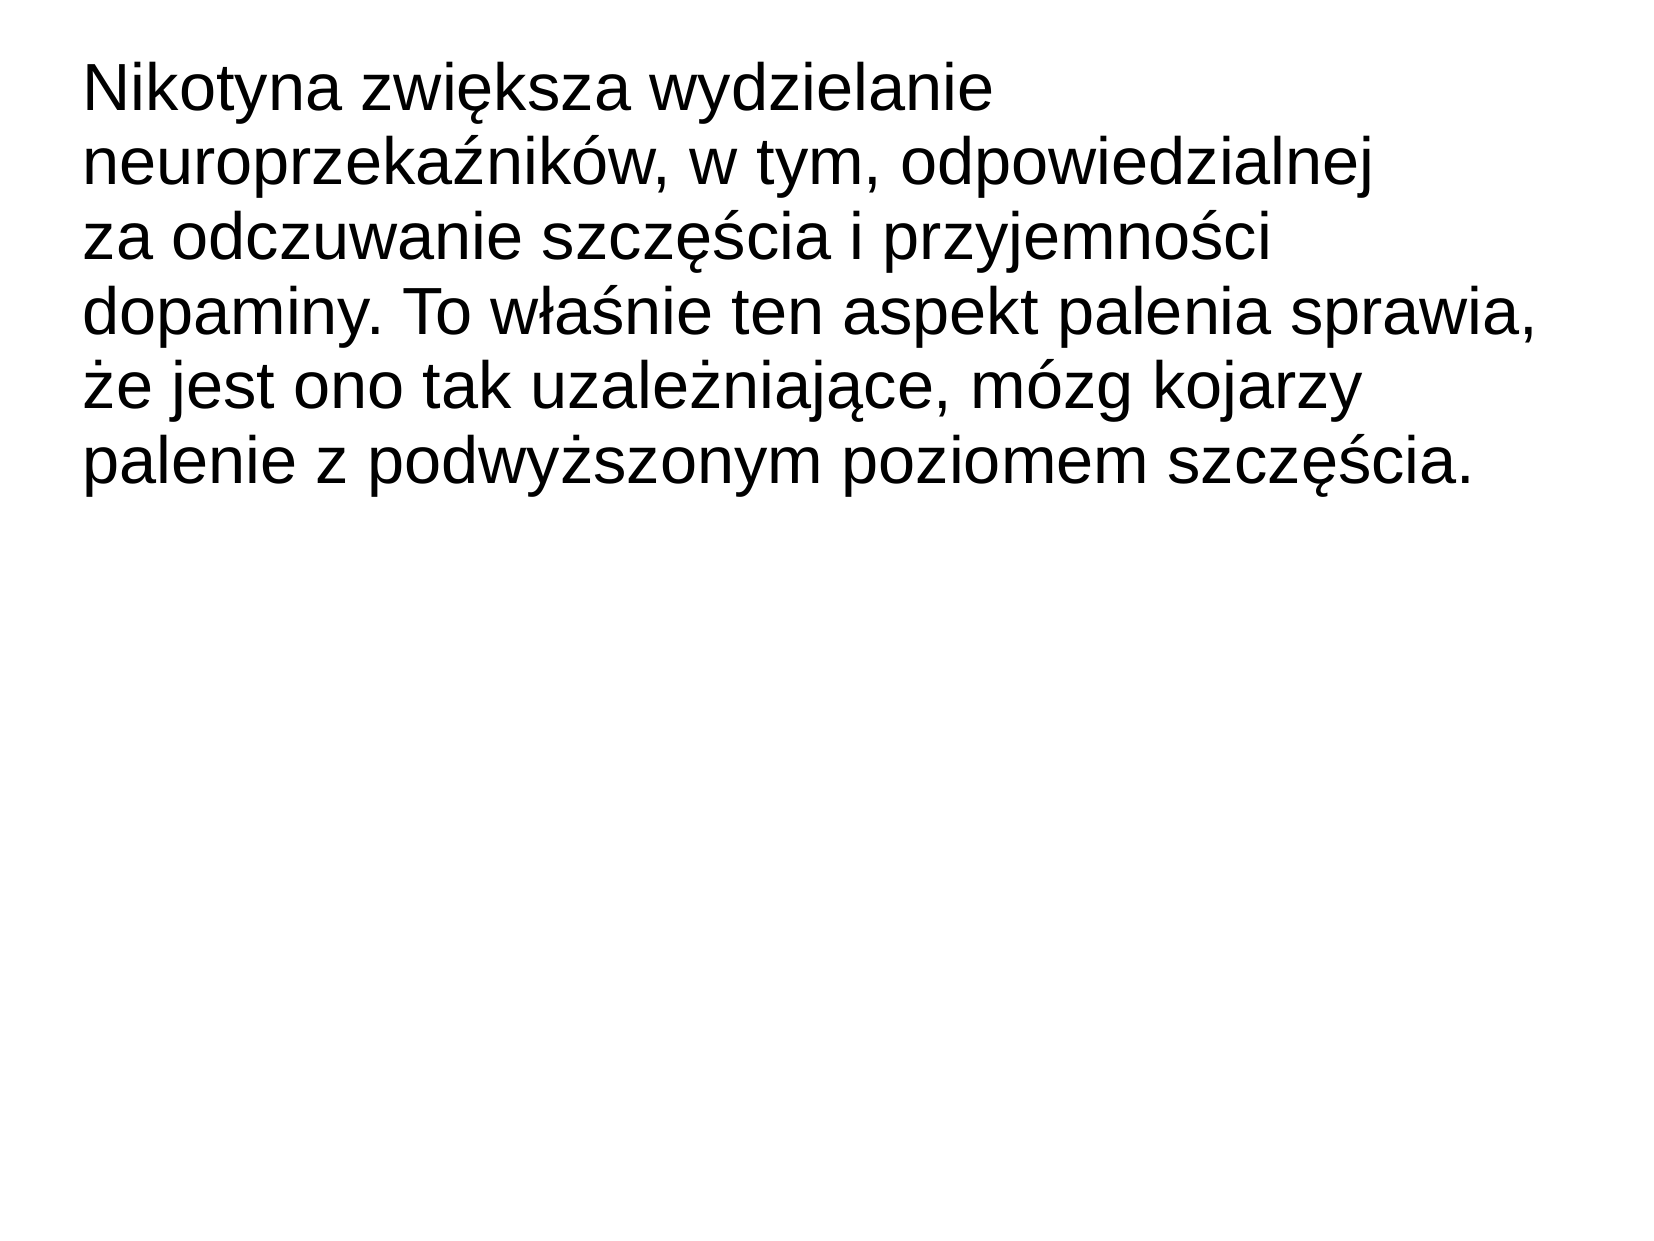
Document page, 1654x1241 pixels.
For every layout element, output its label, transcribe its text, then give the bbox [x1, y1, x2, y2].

subtitle Nikotyna zwiększa wydzielanie neuroprzekaźników, w tym, odpowiedzialnej za odczuwanie szczęścia i przyjemności dopaminy. To właśnie ten aspekt palenia sprawia, że jest ono tak uzależniające, mózg kojarzy palenie z podwyższonym poziomem szczęścia. [82, 49, 1571, 1109]
